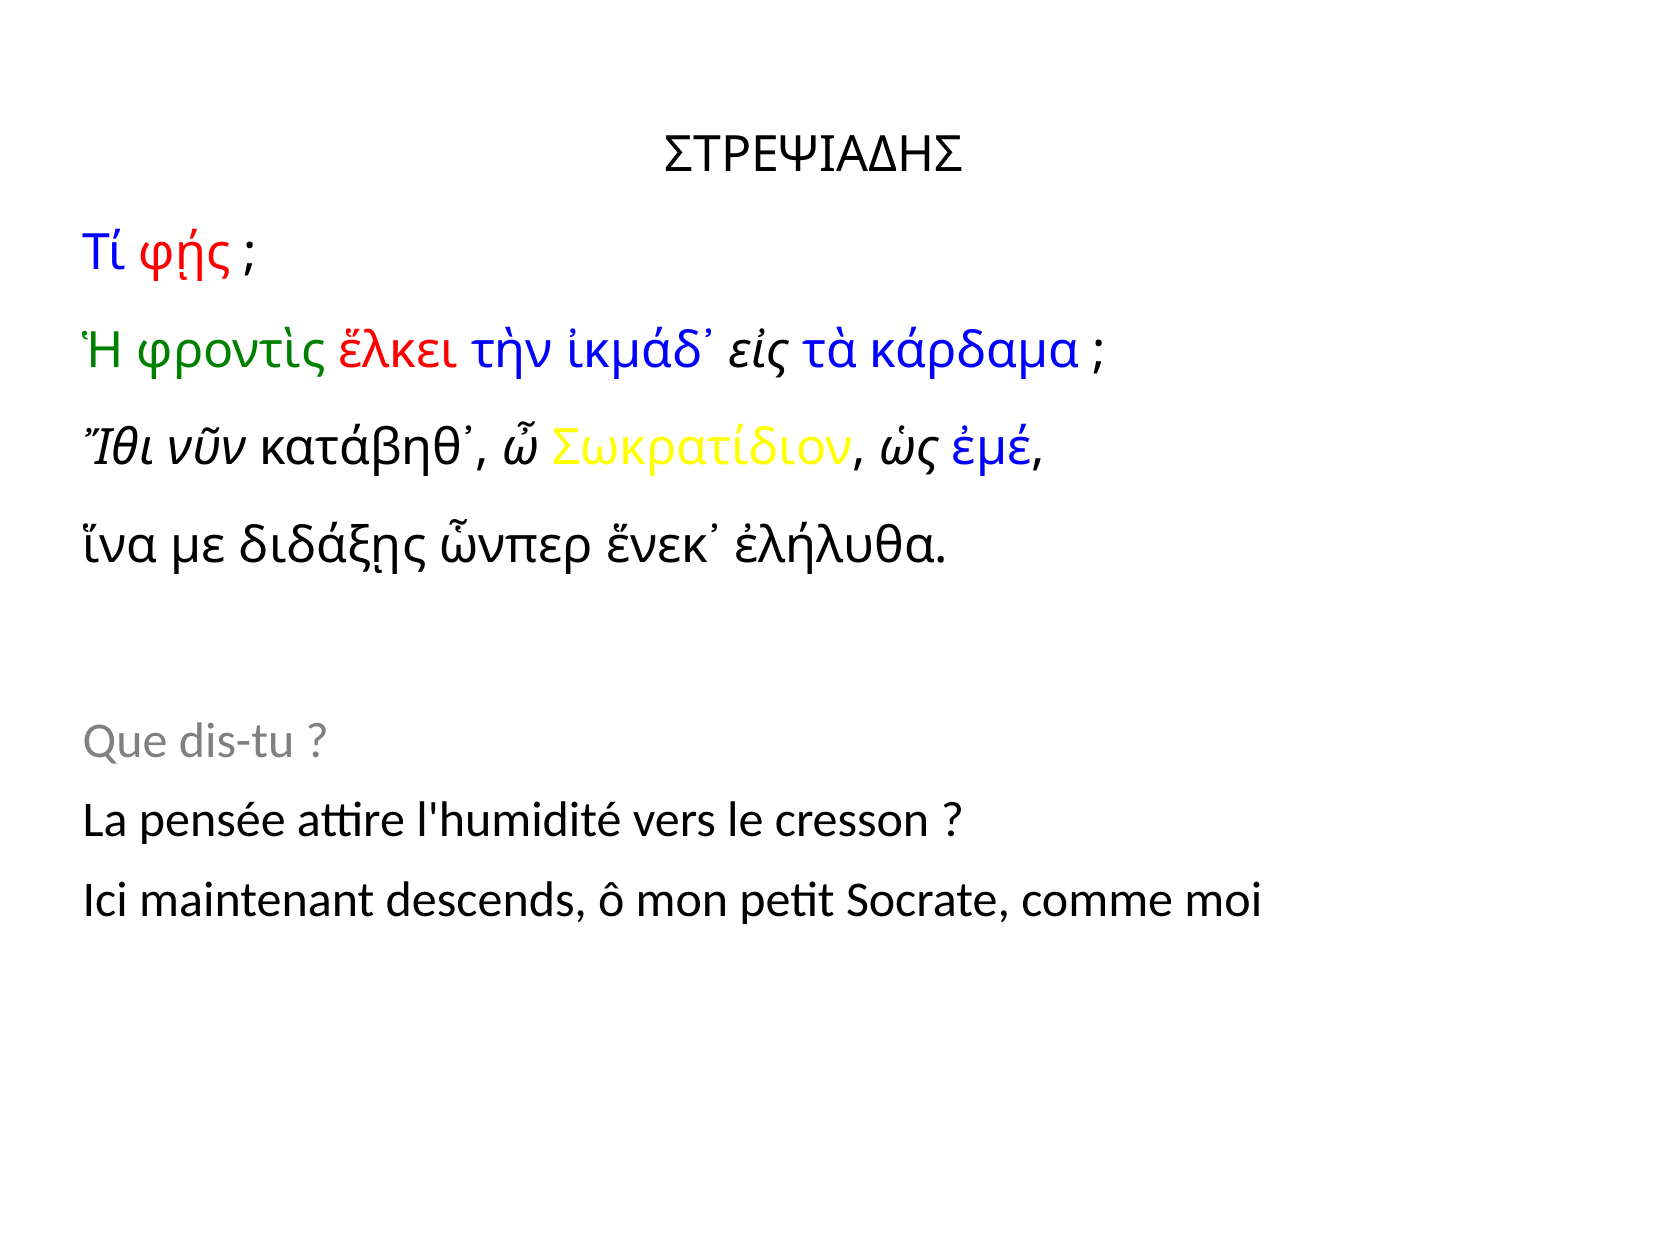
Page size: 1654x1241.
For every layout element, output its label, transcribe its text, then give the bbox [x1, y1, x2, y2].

list ΣΤΡΕΨΙΑΔΗΣ Τί φῄς ; Ἡ φροντὶς ἕλκει τὴν ἰκμάδ᾿ εἰς τὰ κάρδαμα ; Ἴθι νῦν κατάβηθ᾿, ὦ Σωκρατίδιον, ὡς ἐμέ, ἵνα με διδάξῃς ὧνπερ ἕνεκ᾿ ἐλήλυθα. Que dis-tu ? La pensée attire l'humidité vers le cresson ? Ici maintenant descends, ô mon petit Socrate, comme moi [82, 118, 1571, 1222]
